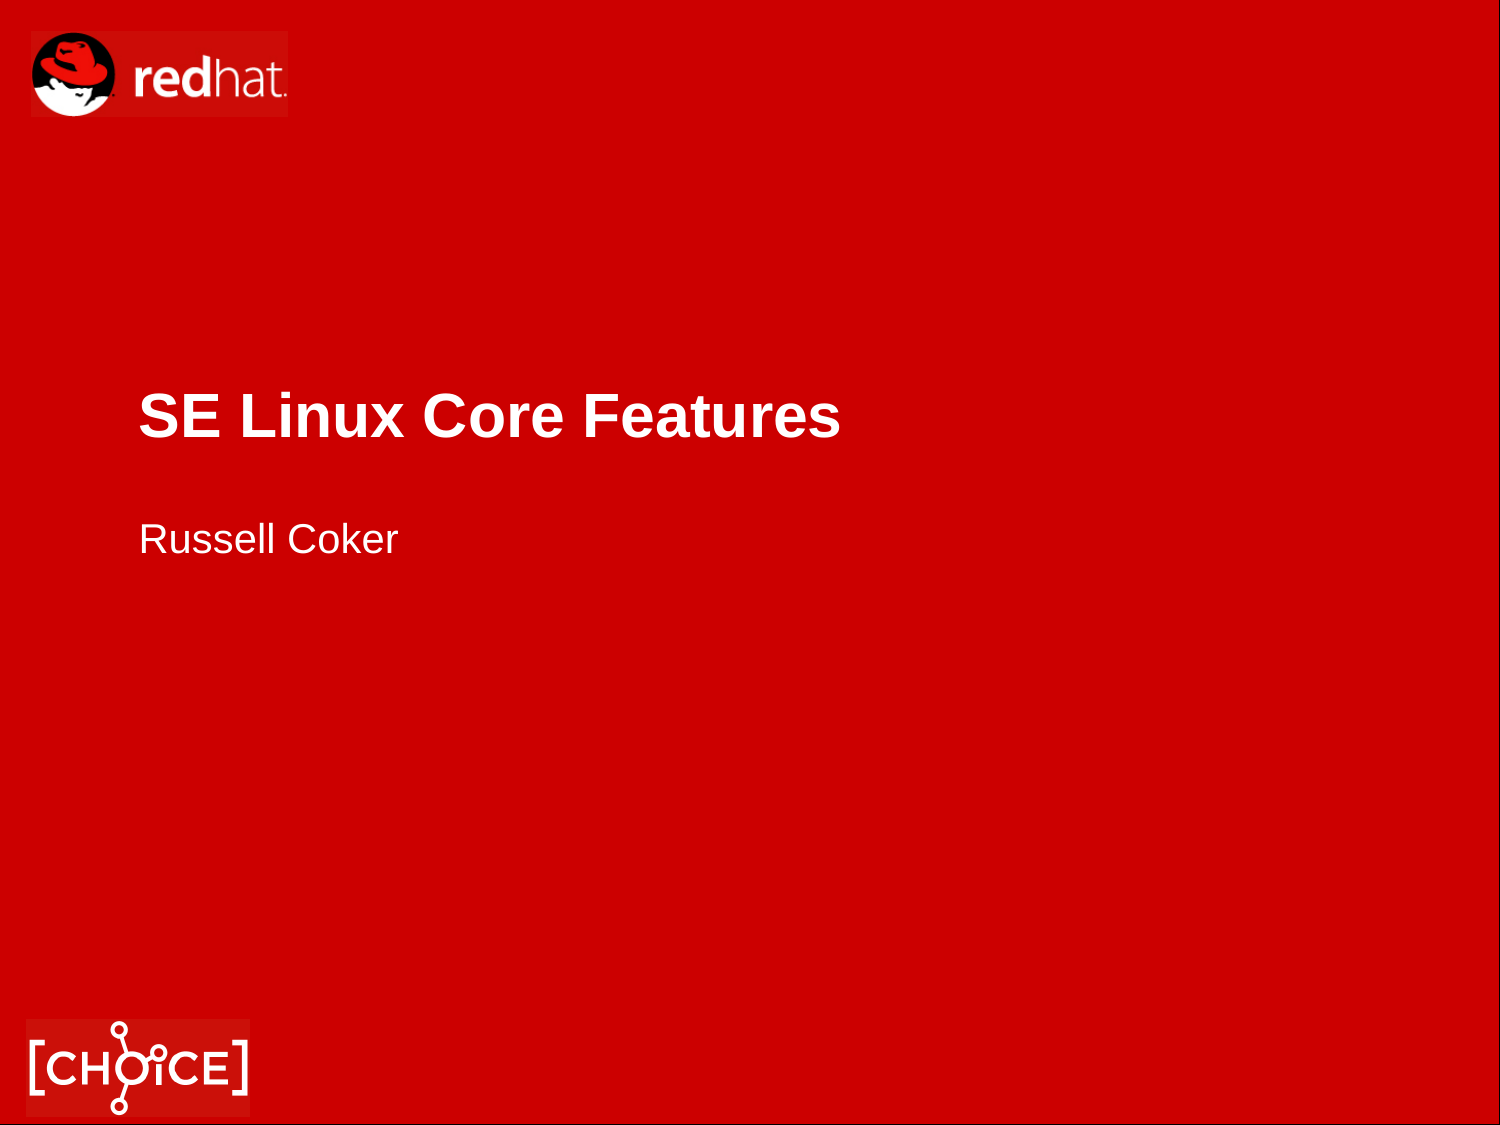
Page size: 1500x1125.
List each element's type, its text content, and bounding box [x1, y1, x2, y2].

text_box SE Linux Core Features Russell Coker [138, 384, 1009, 644]
picture [26, 1019, 250, 1117]
picture [31, 31, 288, 117]
